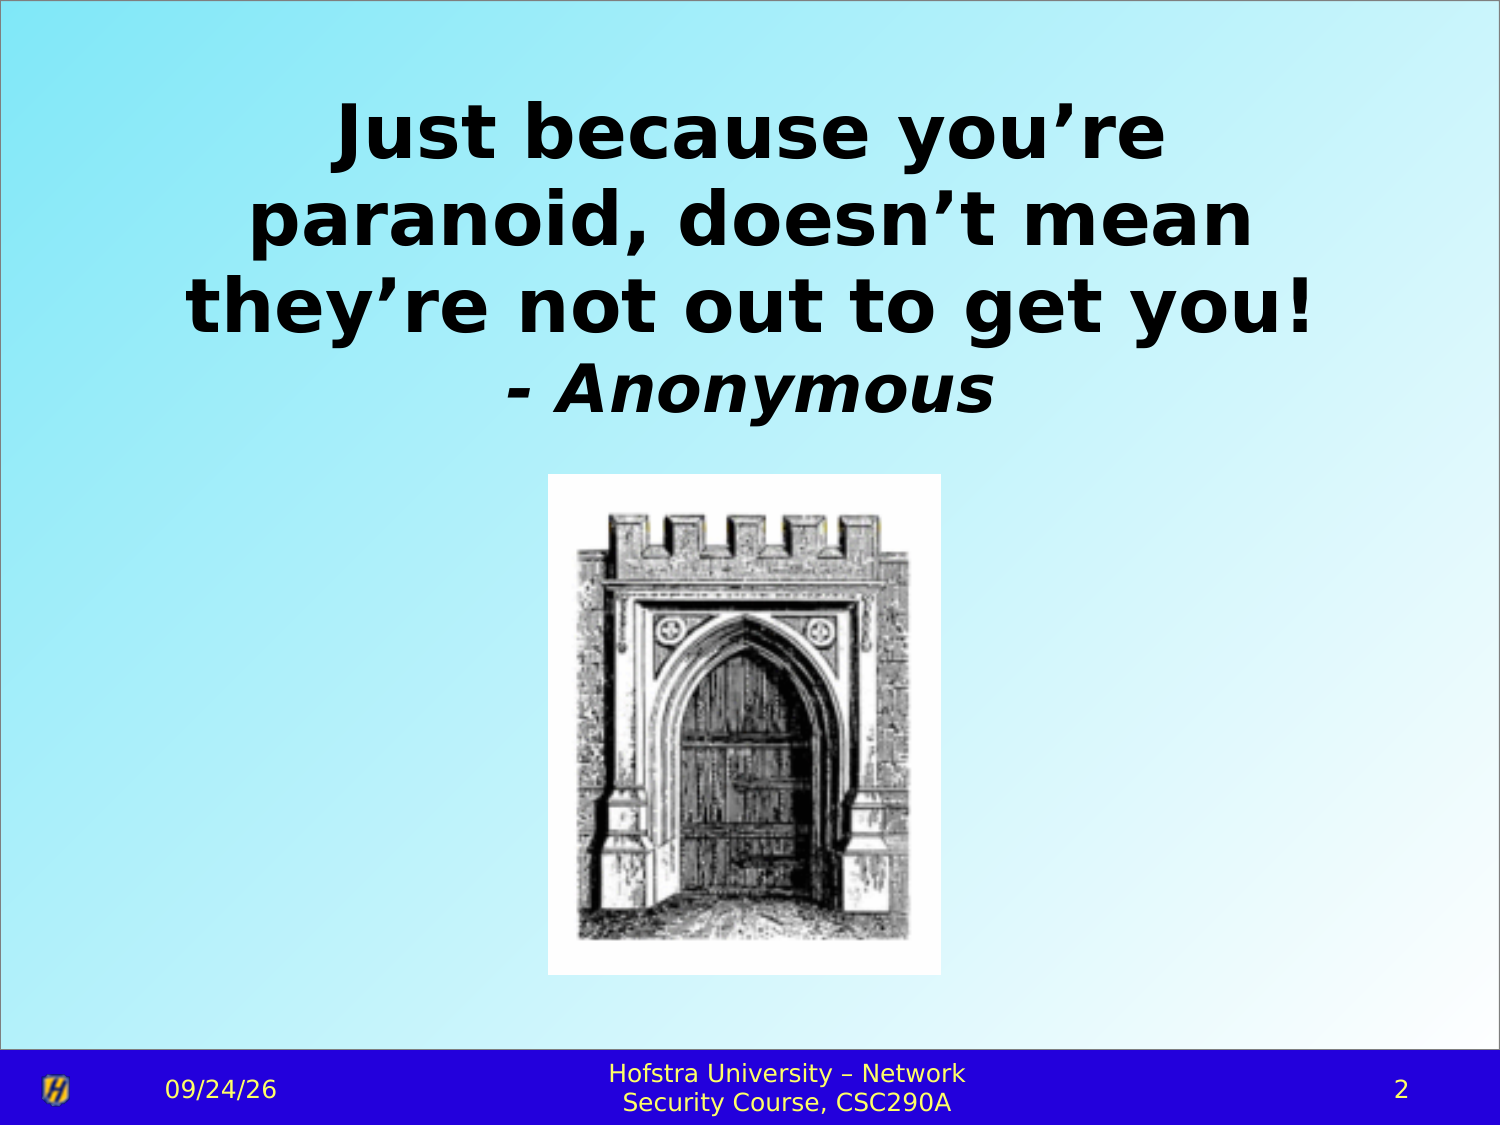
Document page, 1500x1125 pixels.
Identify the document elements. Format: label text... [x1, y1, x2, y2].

picture [548, 474, 941, 975]
title Just because you’re paranoid, doesn’t mean they’re not out to get you! - Anonymous [112, 81, 1391, 437]
picture [37, 1072, 76, 1110]
